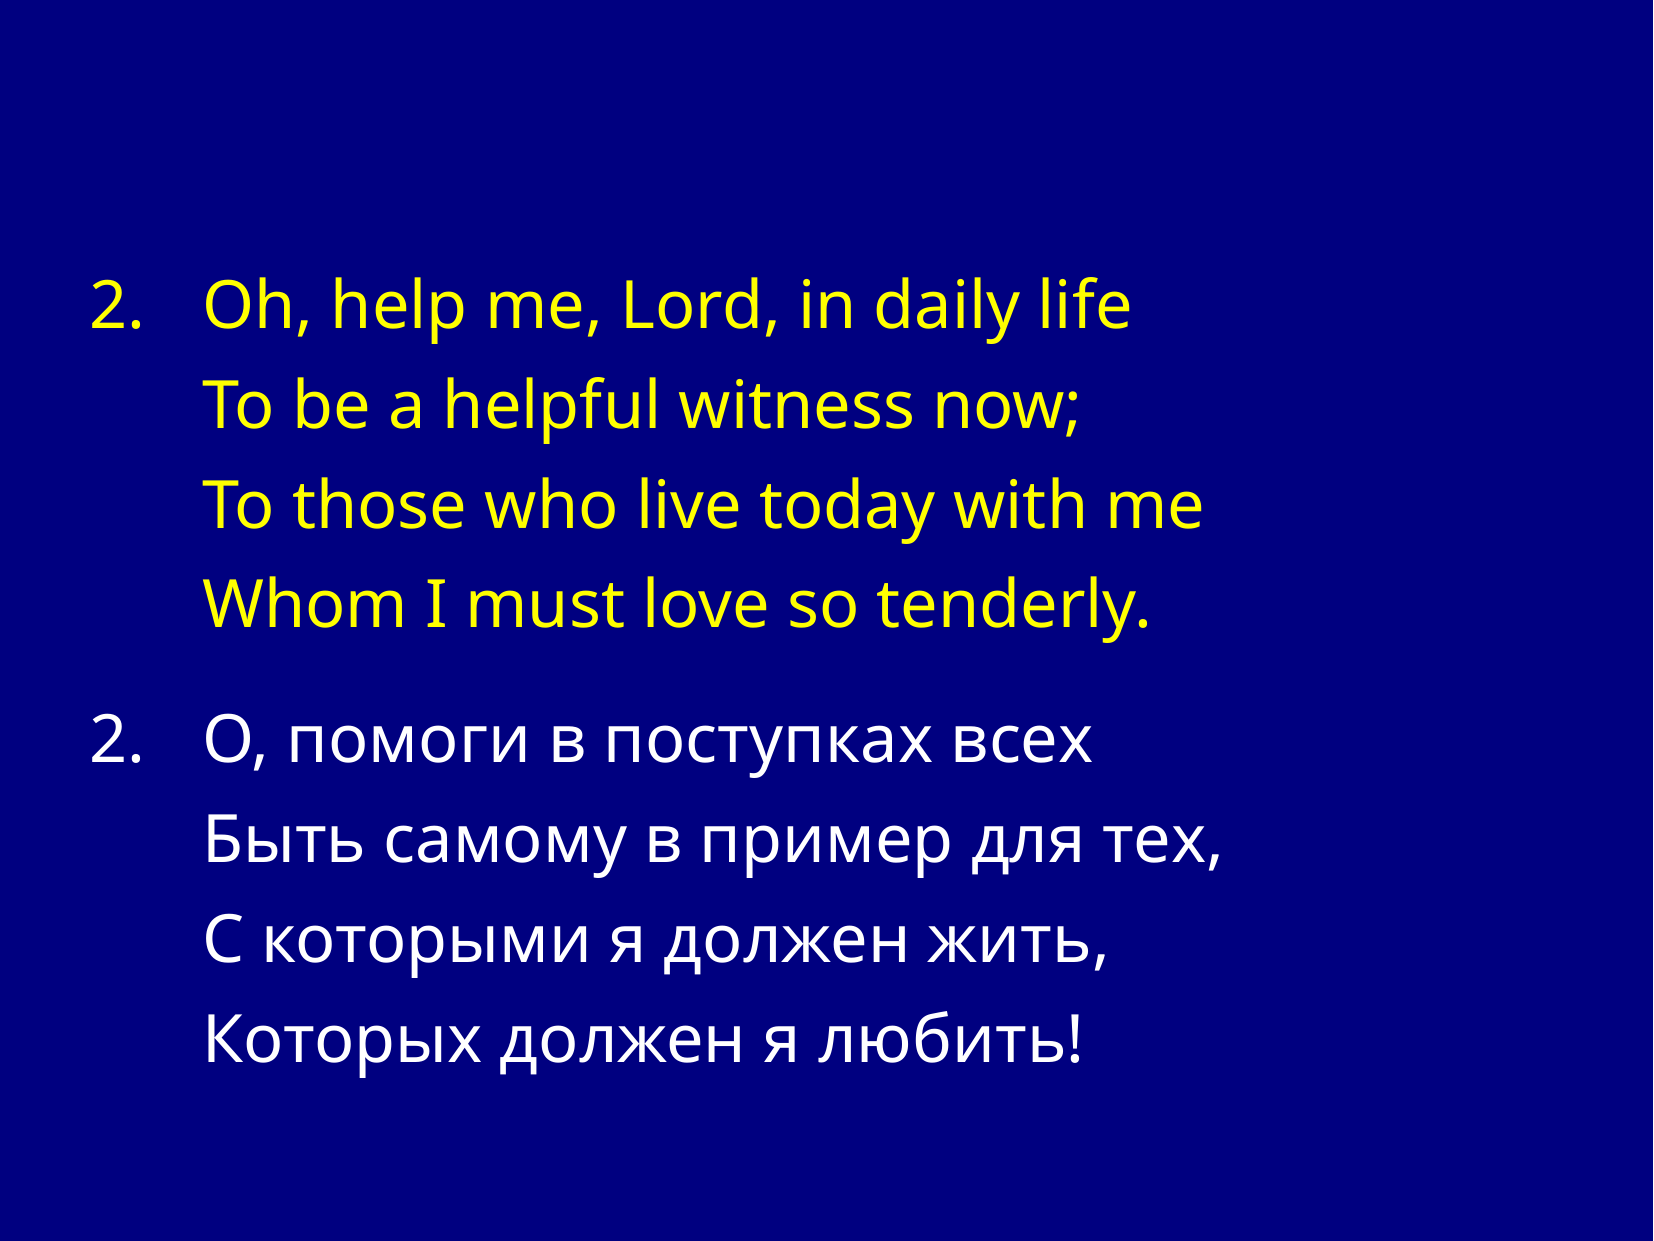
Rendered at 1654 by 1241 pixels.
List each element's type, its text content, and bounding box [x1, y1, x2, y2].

text_box 2. О, помоги в поступках всех Быть самому в пример для тех, С которыми я должен жить, Которых должен я любить! [75, 675, 1576, 1163]
text_box 2. Oh, help me, Lord, in daily life To be a helpful witness now; To those who live today with me Whom I must love so tenderly. [75, 150, 1576, 638]
